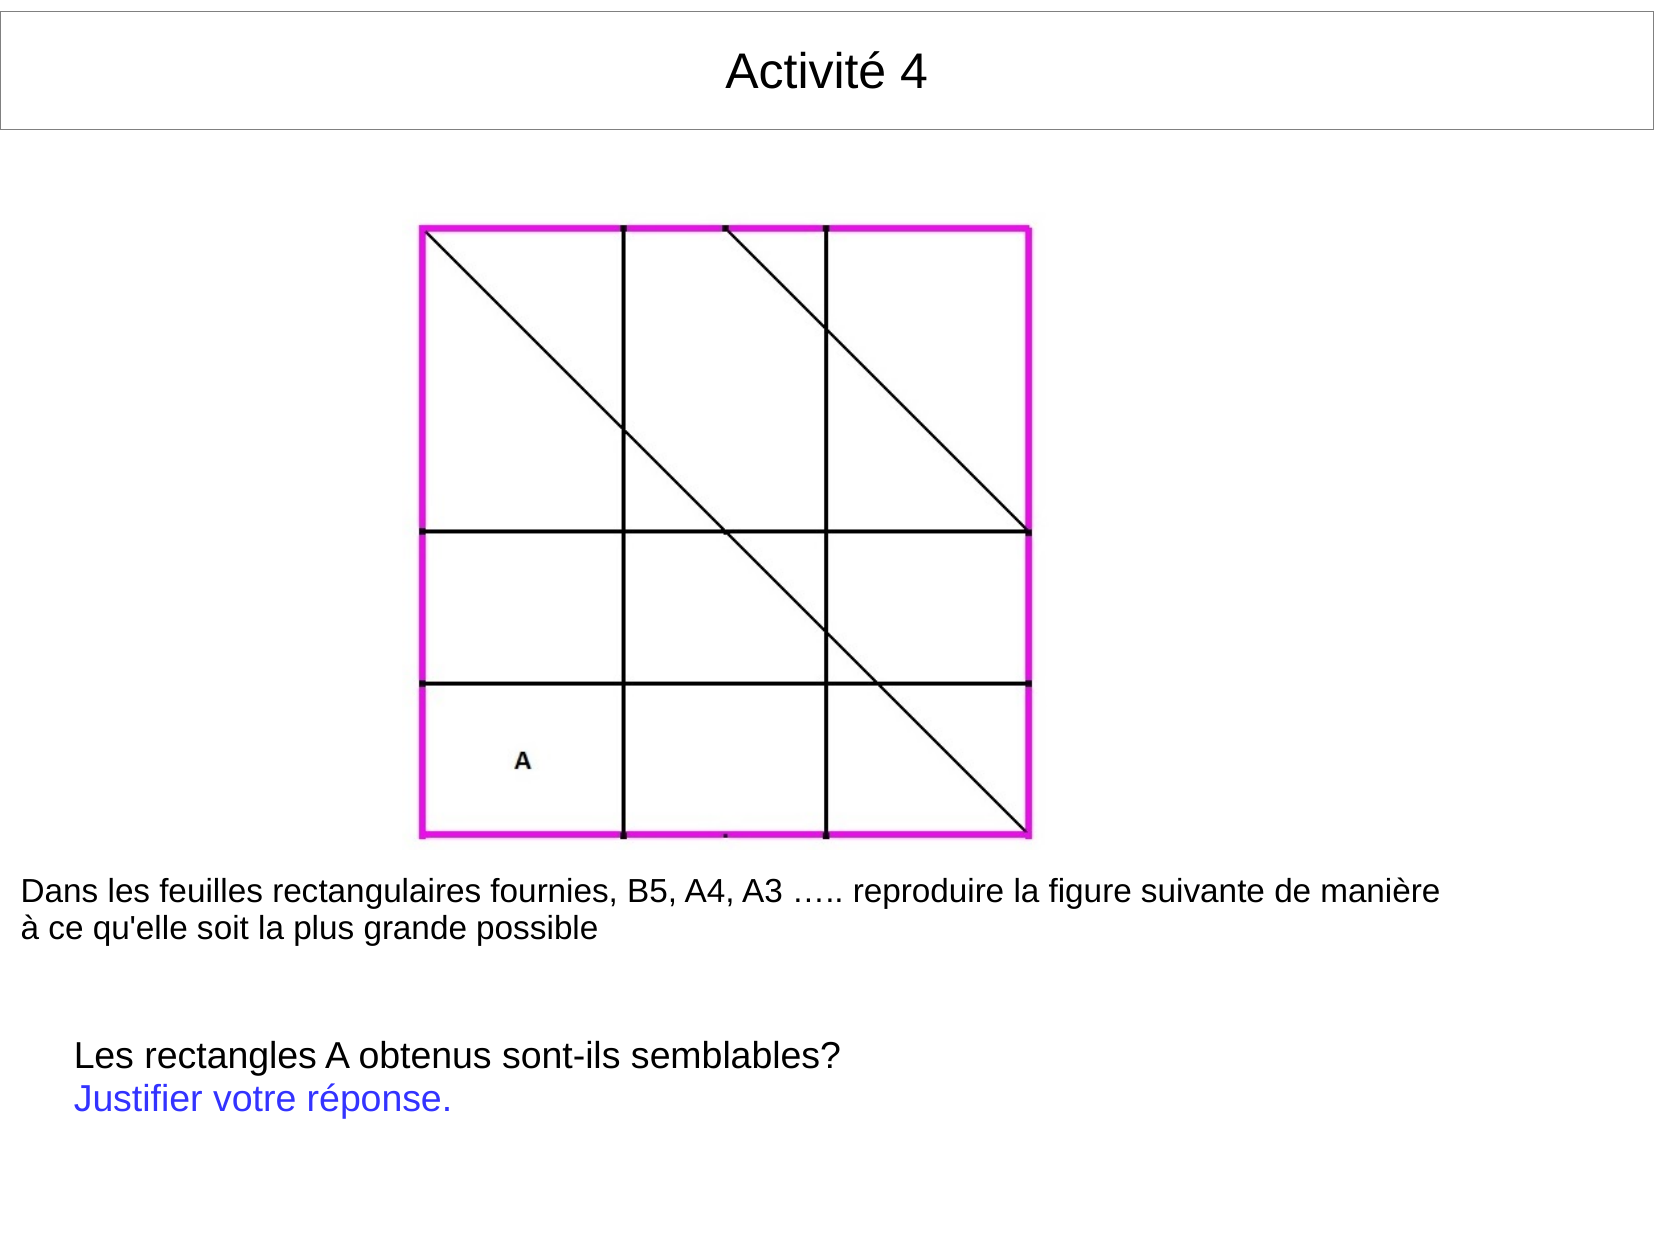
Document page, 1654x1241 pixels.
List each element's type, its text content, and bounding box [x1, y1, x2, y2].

text_box Les rectangles A obtenus sont-ils semblables? Justifier votre réponse. [59, 1027, 1371, 1133]
text_box Activité 4 [0, 11, 1654, 130]
text_box Dans les feuilles rectangulaires fournies, B5, A4, A3 ….. reproduire la figure suivante de manière à ce qu'elle soit la plus grande possible [5, 850, 1636, 969]
picture [402, 212, 1052, 850]
